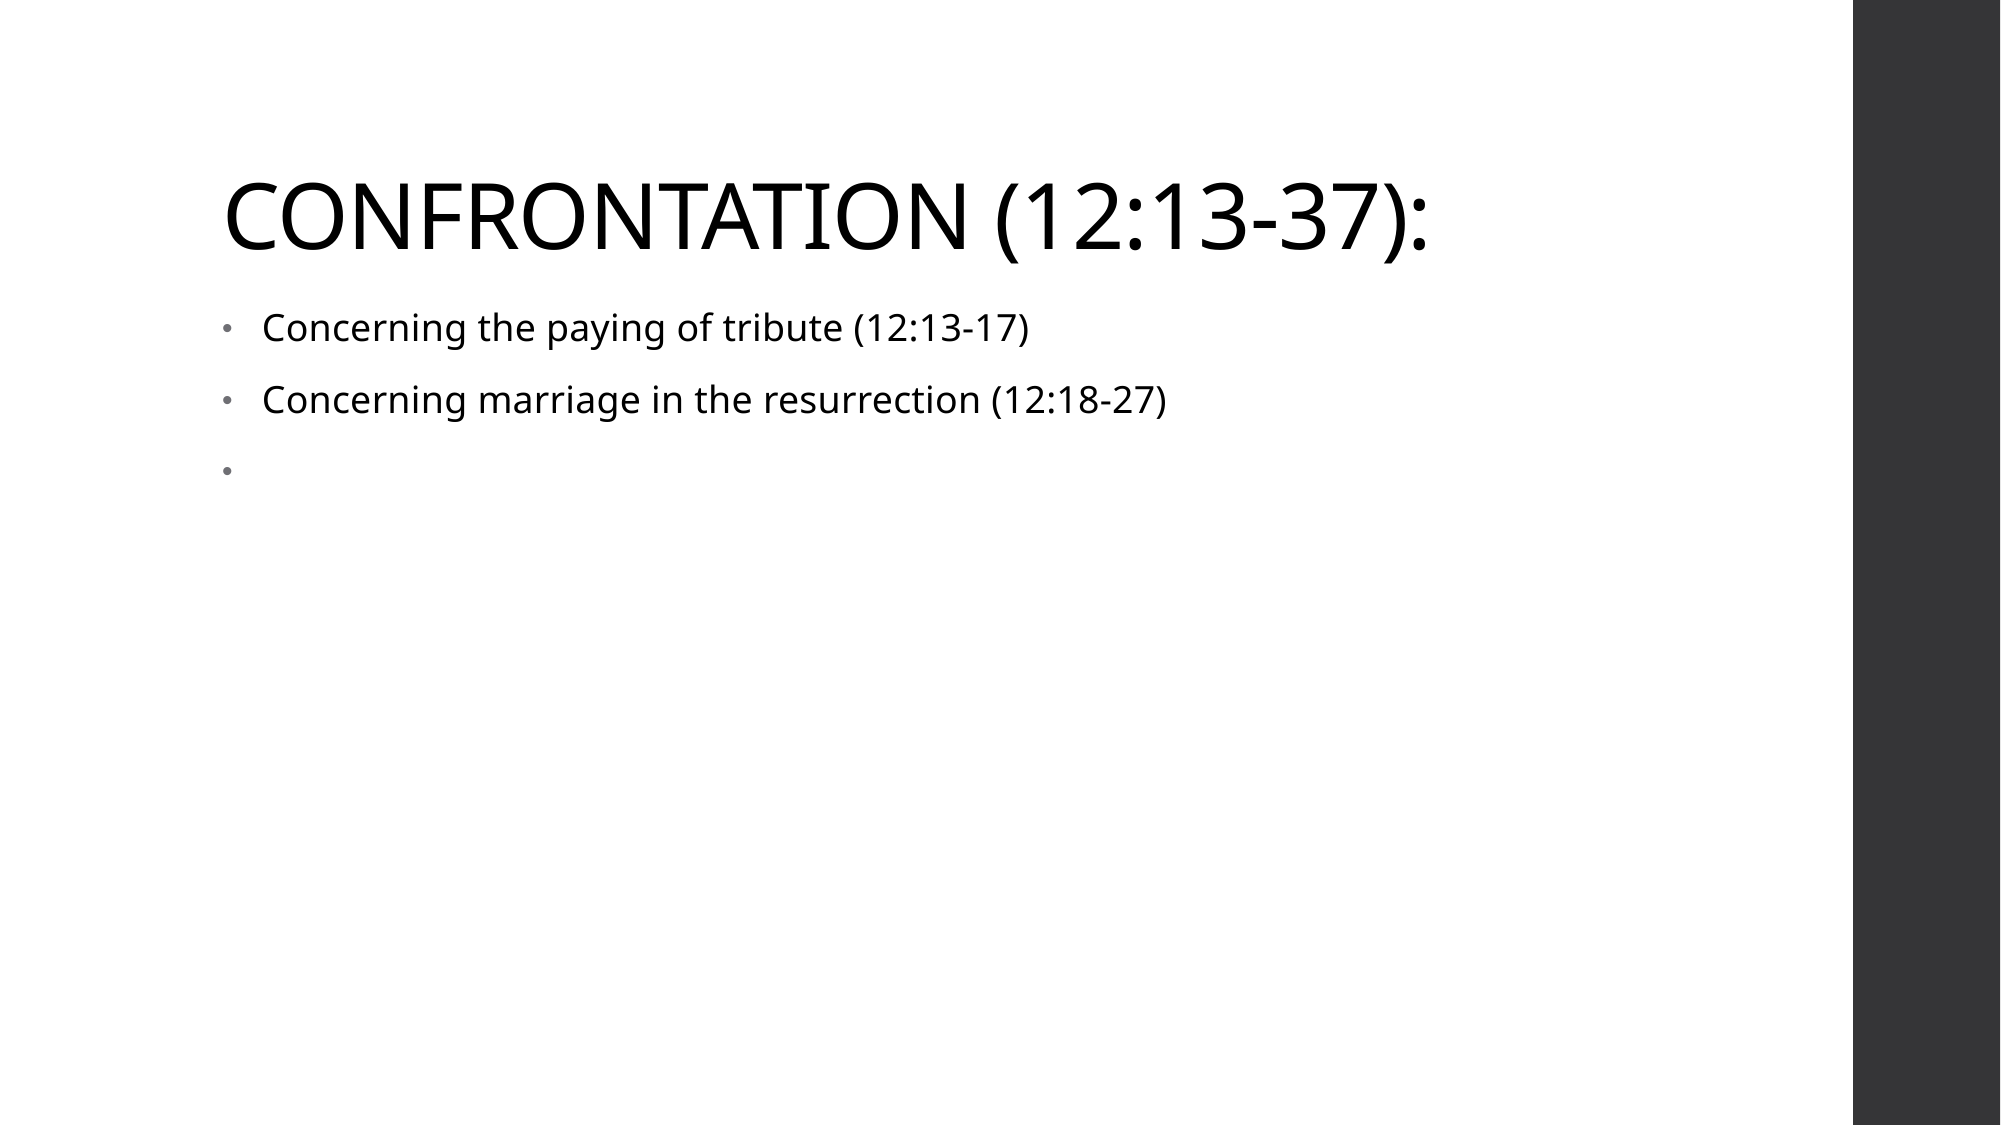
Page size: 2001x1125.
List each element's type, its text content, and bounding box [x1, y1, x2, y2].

title CONFRONTATION (12:13-37): [206, 60, 1797, 278]
list Concerning the paying of tribute (12:13-17) Concerning marriage in the resurrection (12:18-27) [206, 299, 1617, 1014]
